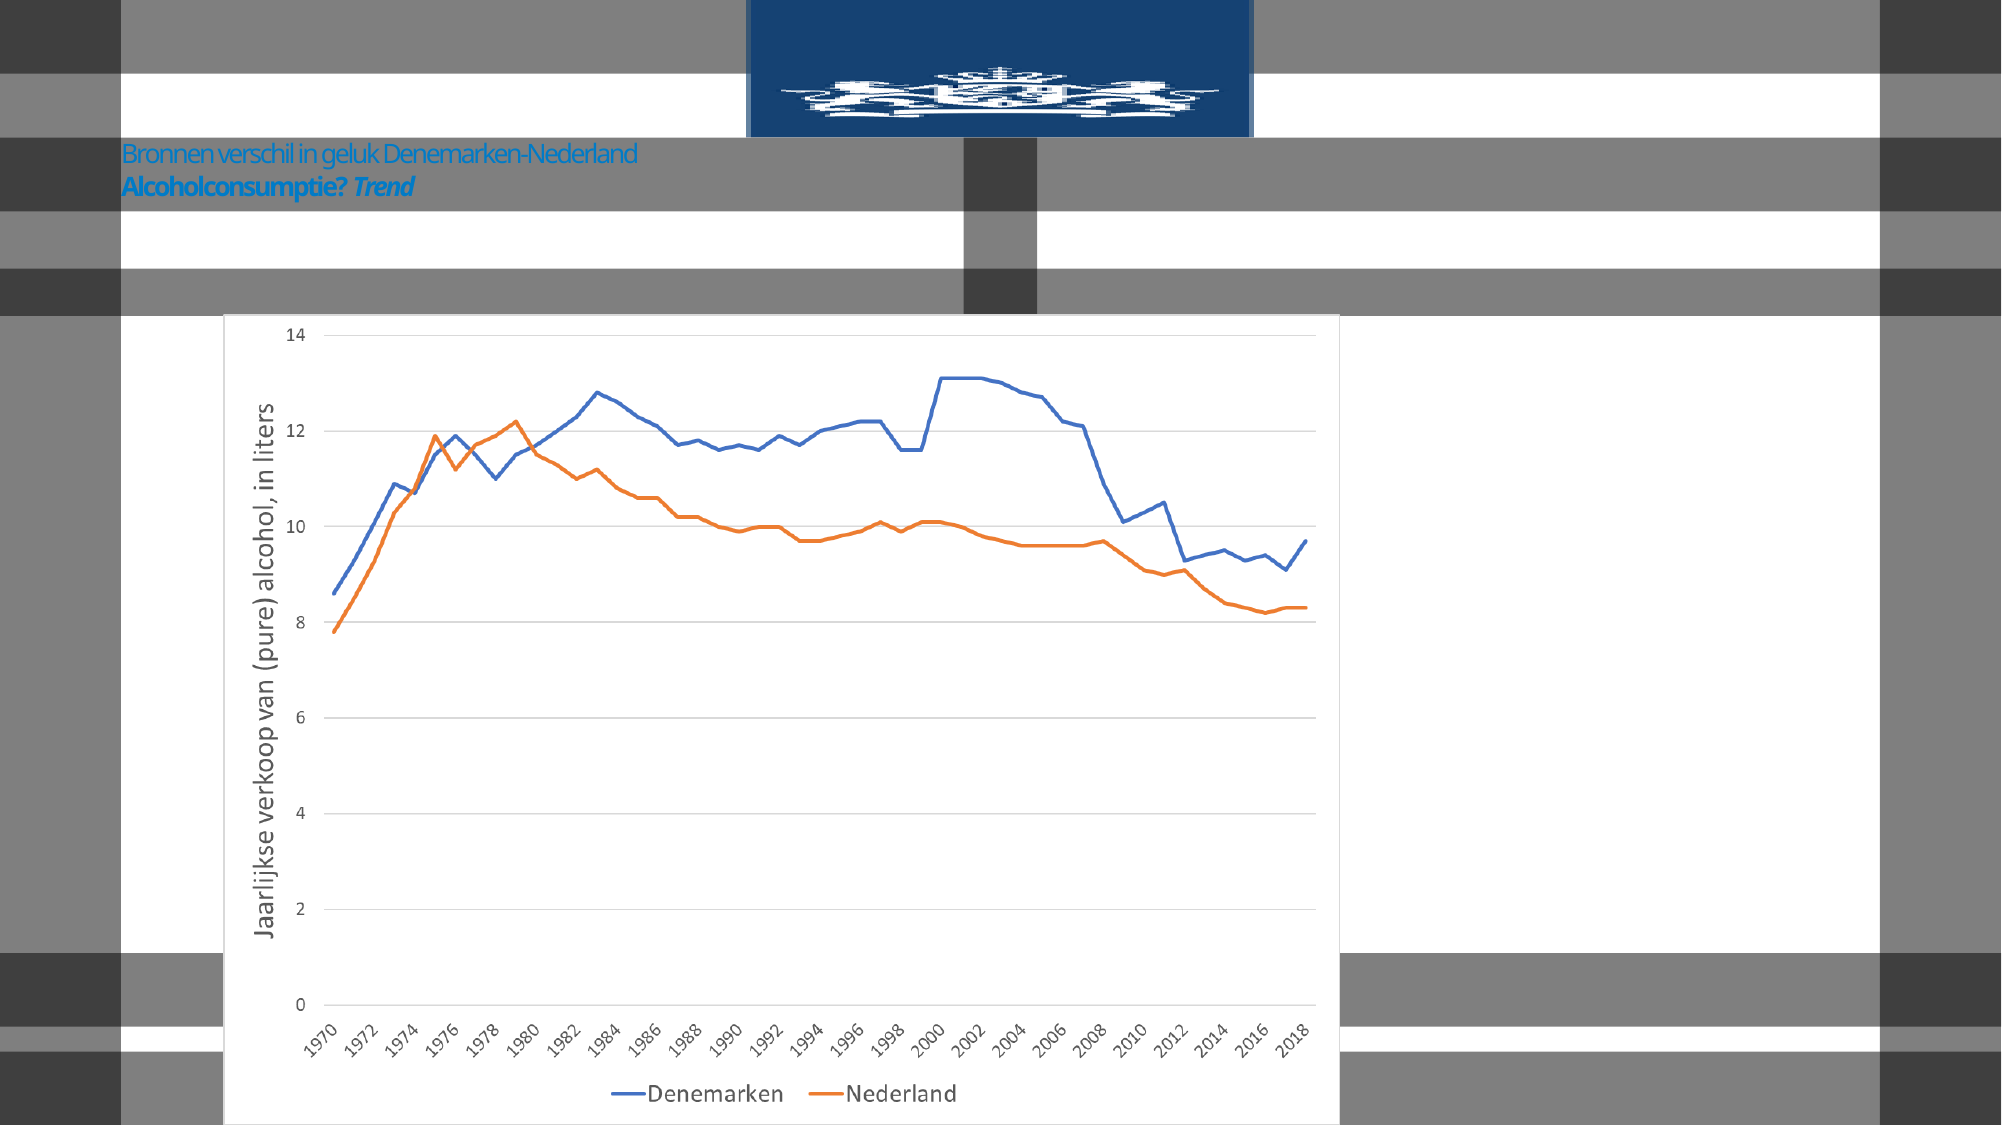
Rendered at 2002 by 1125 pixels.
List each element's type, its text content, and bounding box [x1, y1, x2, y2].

picture [223, 314, 1340, 1125]
title Bronnen verschil in geluk Denemarken-Nederland Alcoholconsumptie? Trend [121, 137, 1880, 203]
